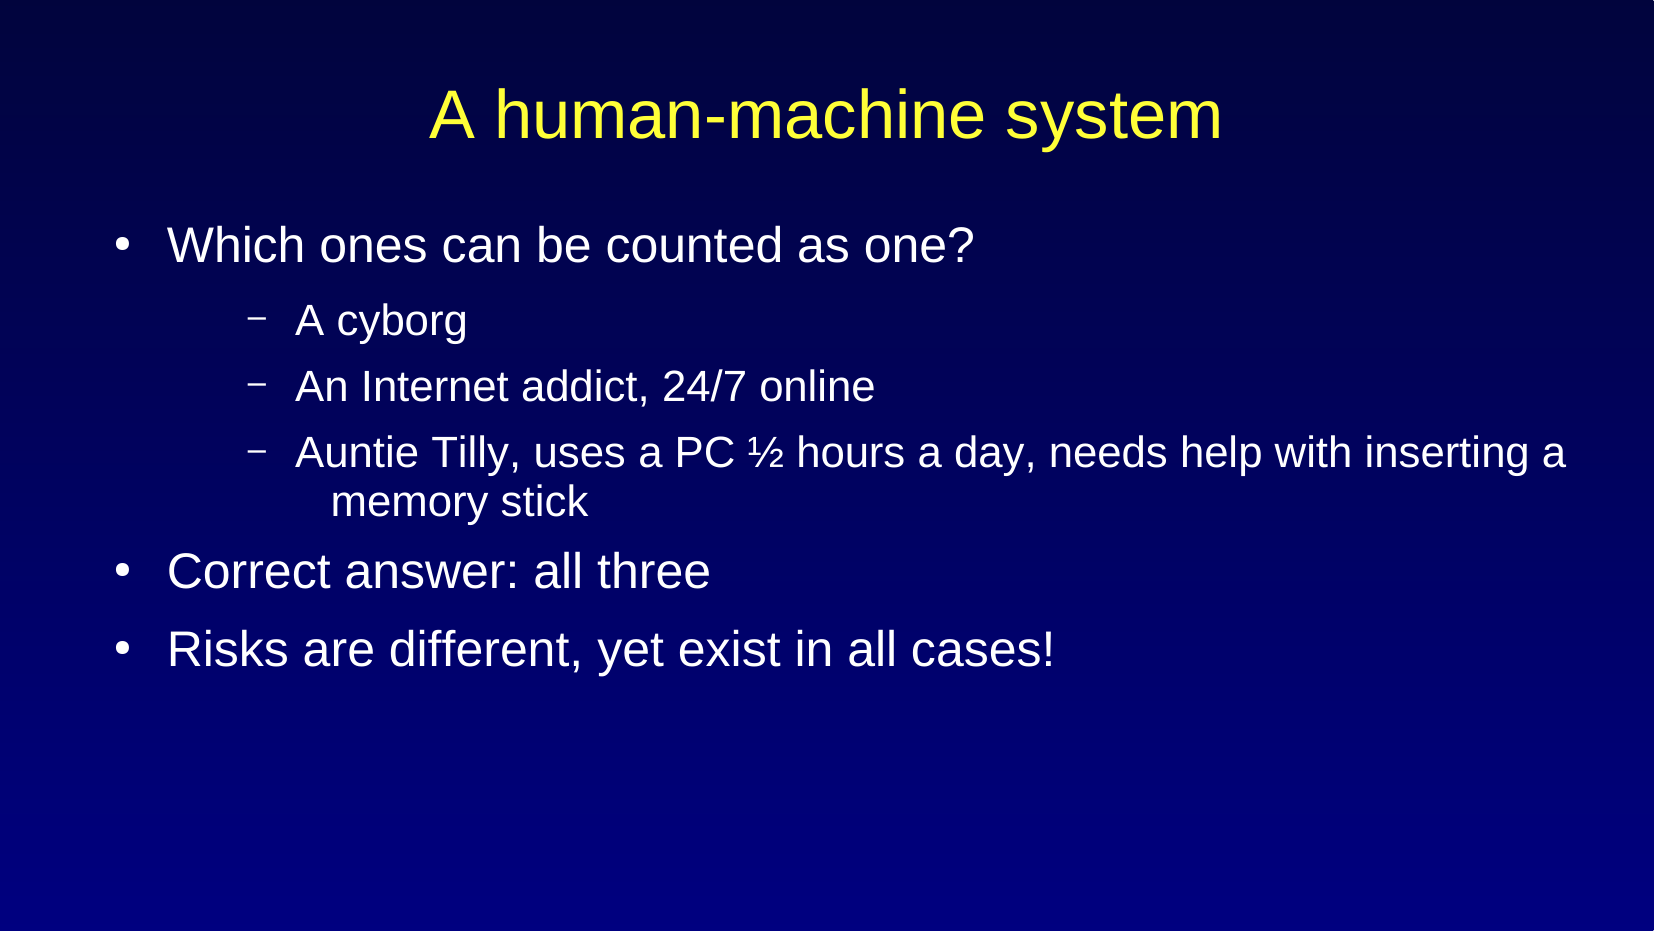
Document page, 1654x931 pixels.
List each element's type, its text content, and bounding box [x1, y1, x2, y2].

title A human-machine system [82, 37, 1571, 193]
list Which ones can be counted as one? A cyborg An Internet addict, 24/7 online Auntie Tilly, uses a PC ½ hours a day, needs help with inserting a memory stick Correct answer: all three Risks are different, yet exist in all cases! [82, 217, 1571, 758]
